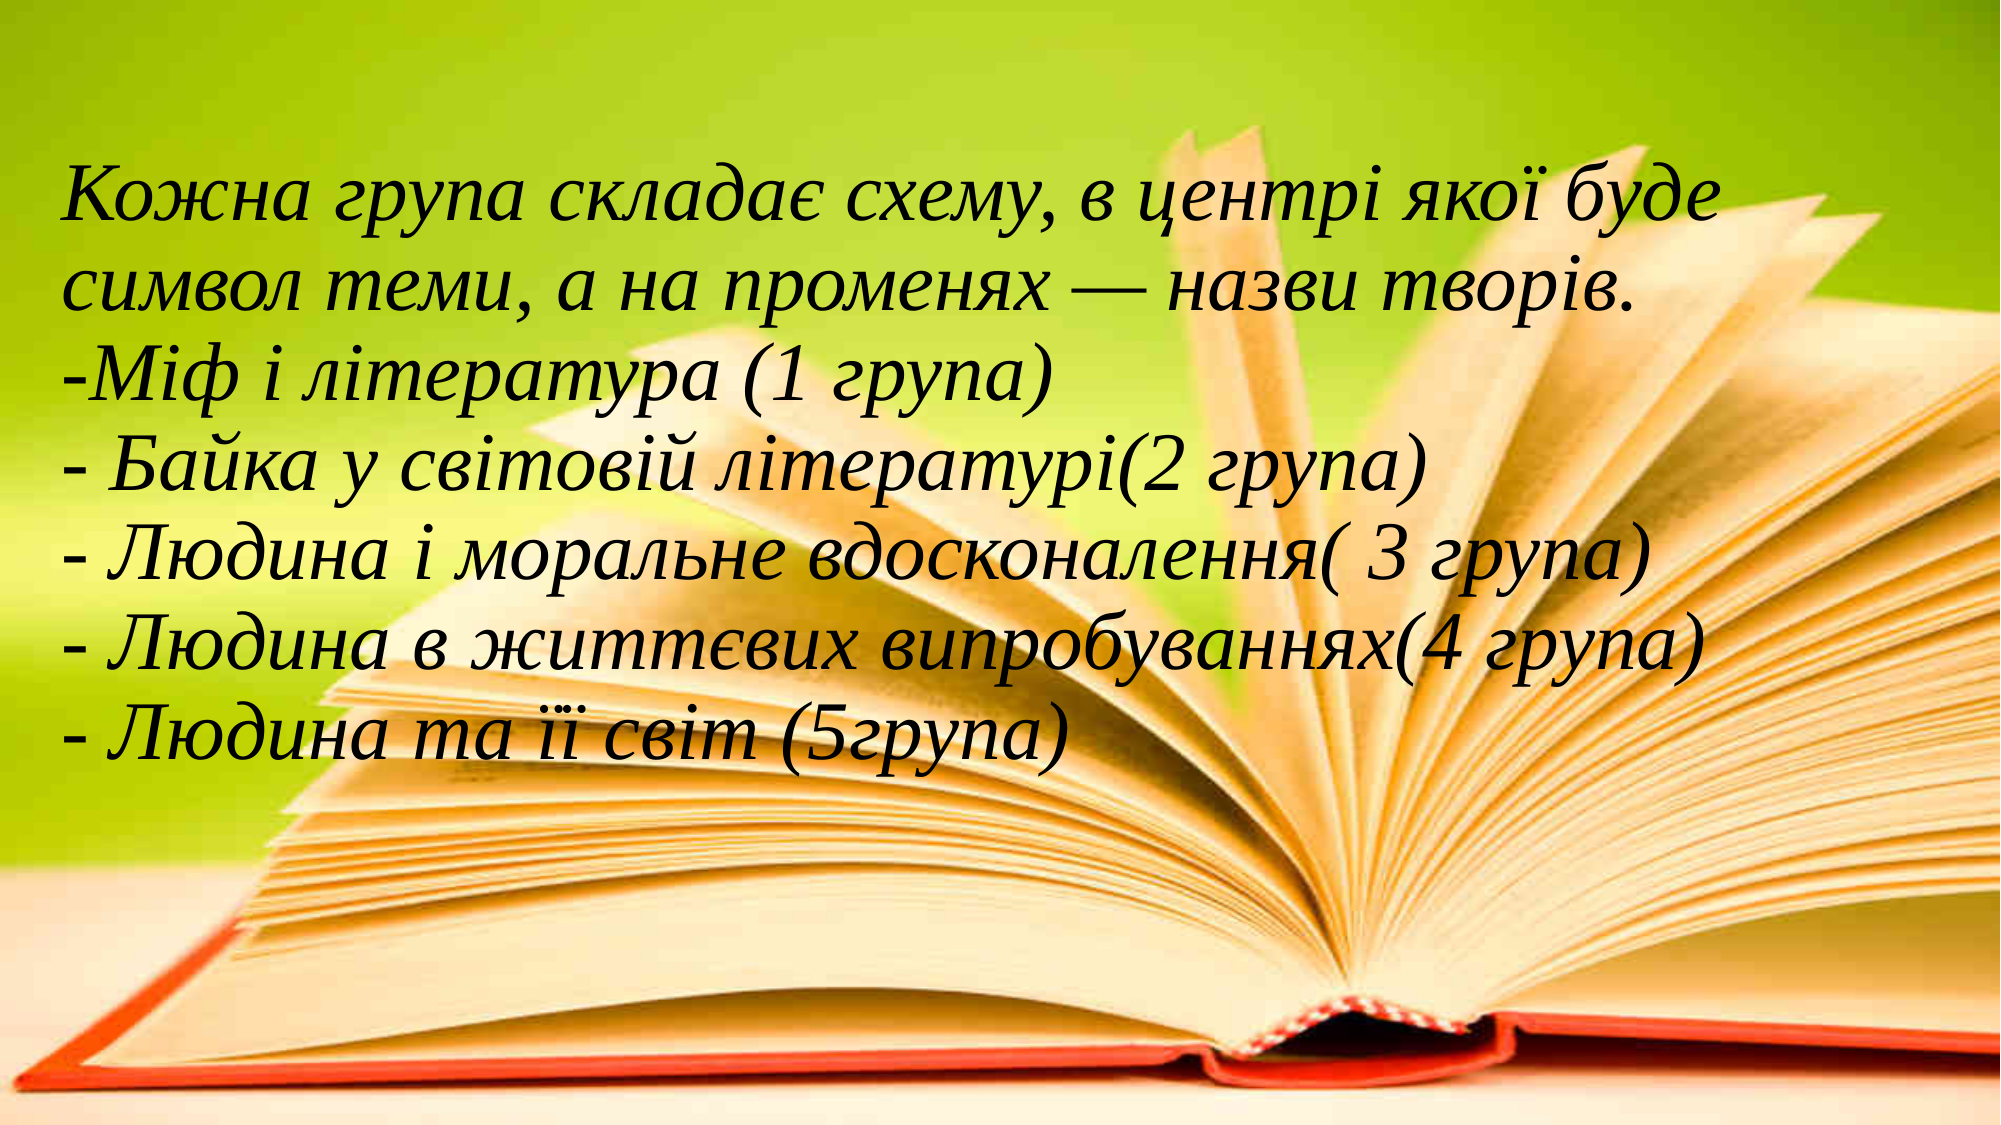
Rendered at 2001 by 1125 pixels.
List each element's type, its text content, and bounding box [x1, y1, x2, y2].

picture [0, 0, 2000, 1125]
title Кожна група складає схему, в центрі якої буде символ теми, а на променях — назви творів. -Міф і література (1 група) - Байка у світовій літературі(2 група) - Людина і моральне вдосконалення( 3 група) - Людина в життєвих випробуваннях(4 група) - Людина та її світ (5група) [46, 95, 1827, 1040]
